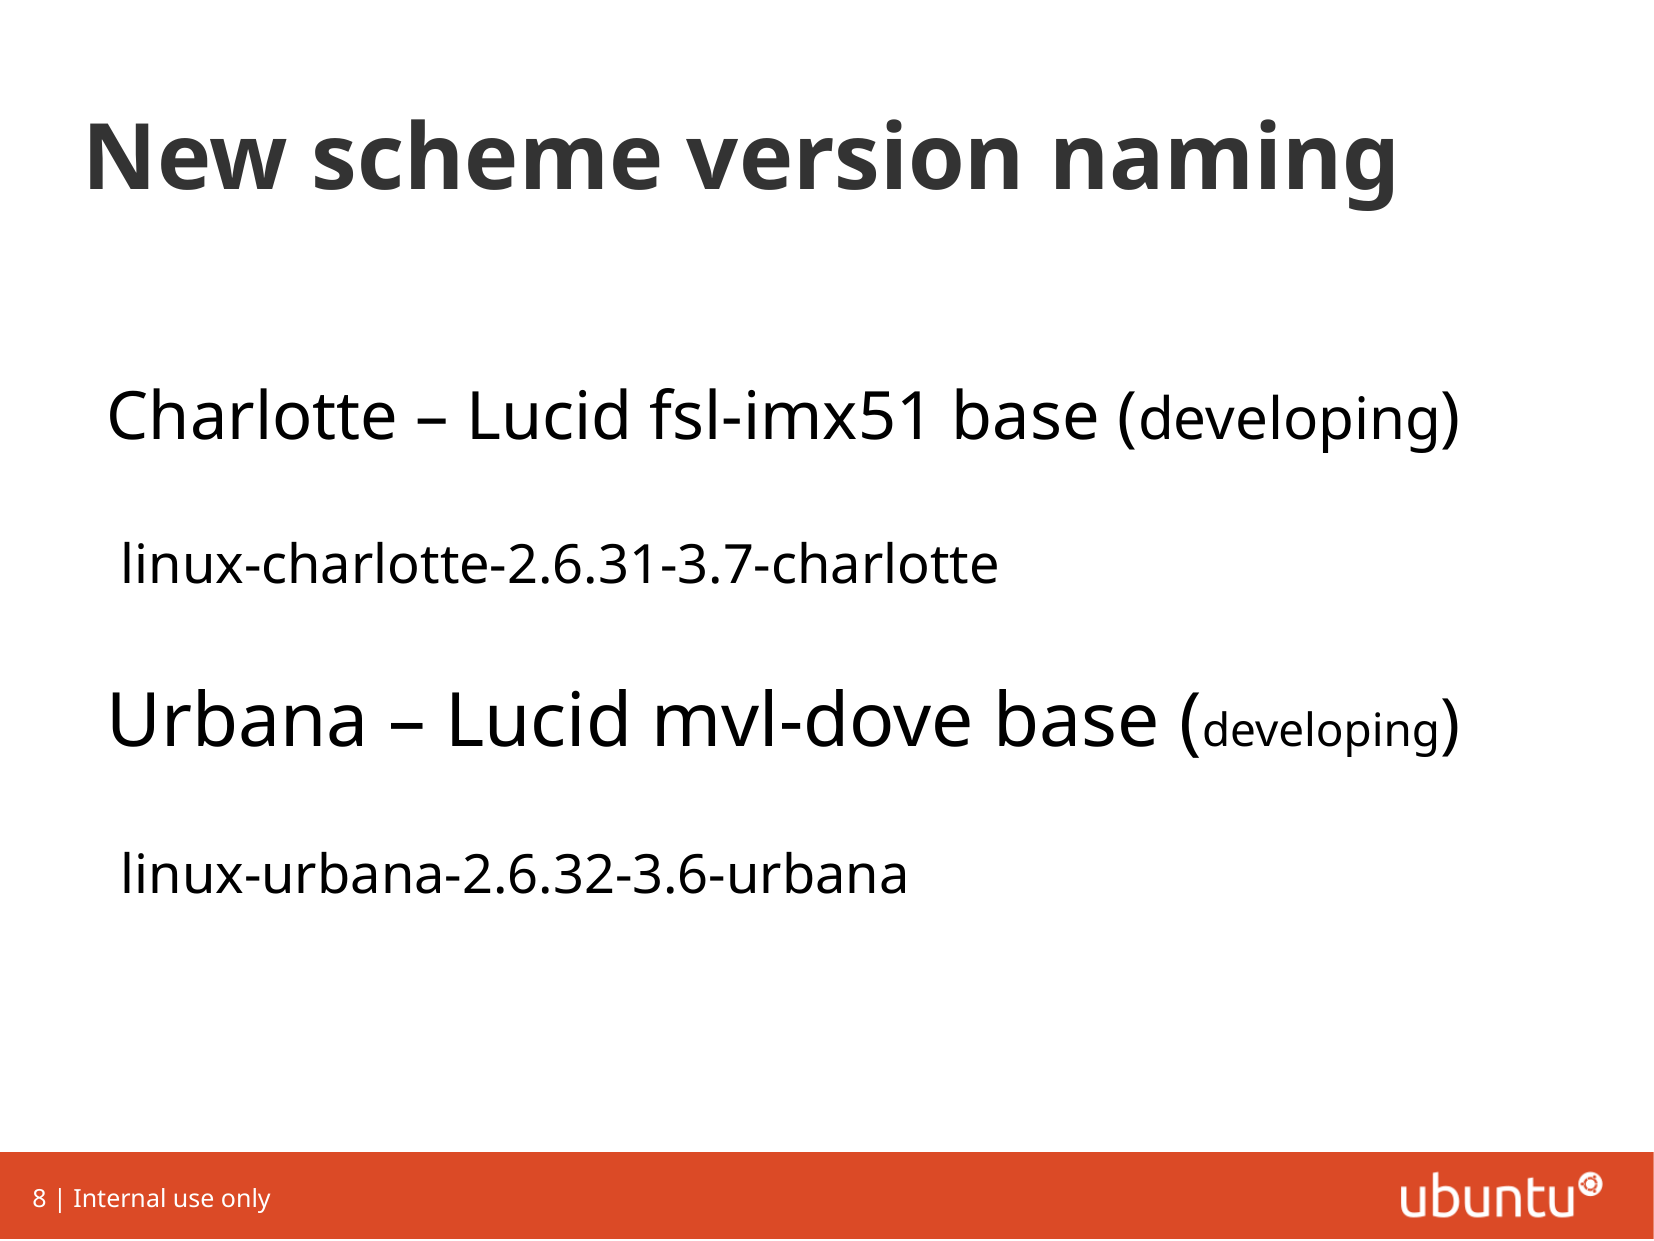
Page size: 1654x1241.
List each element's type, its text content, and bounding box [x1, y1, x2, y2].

title New scheme version naming [82, 49, 1571, 257]
subtitle Charlotte – Lucid fsl-imx51 base (developing) linux-charlotte-2.6.31-3.7-charlotte Urbana – Lucid mvl-dove base (developing) linux-urbana-2.6.32-3.6-urbana [87, 301, 1579, 975]
picture [0, 1152, 1654, 1239]
